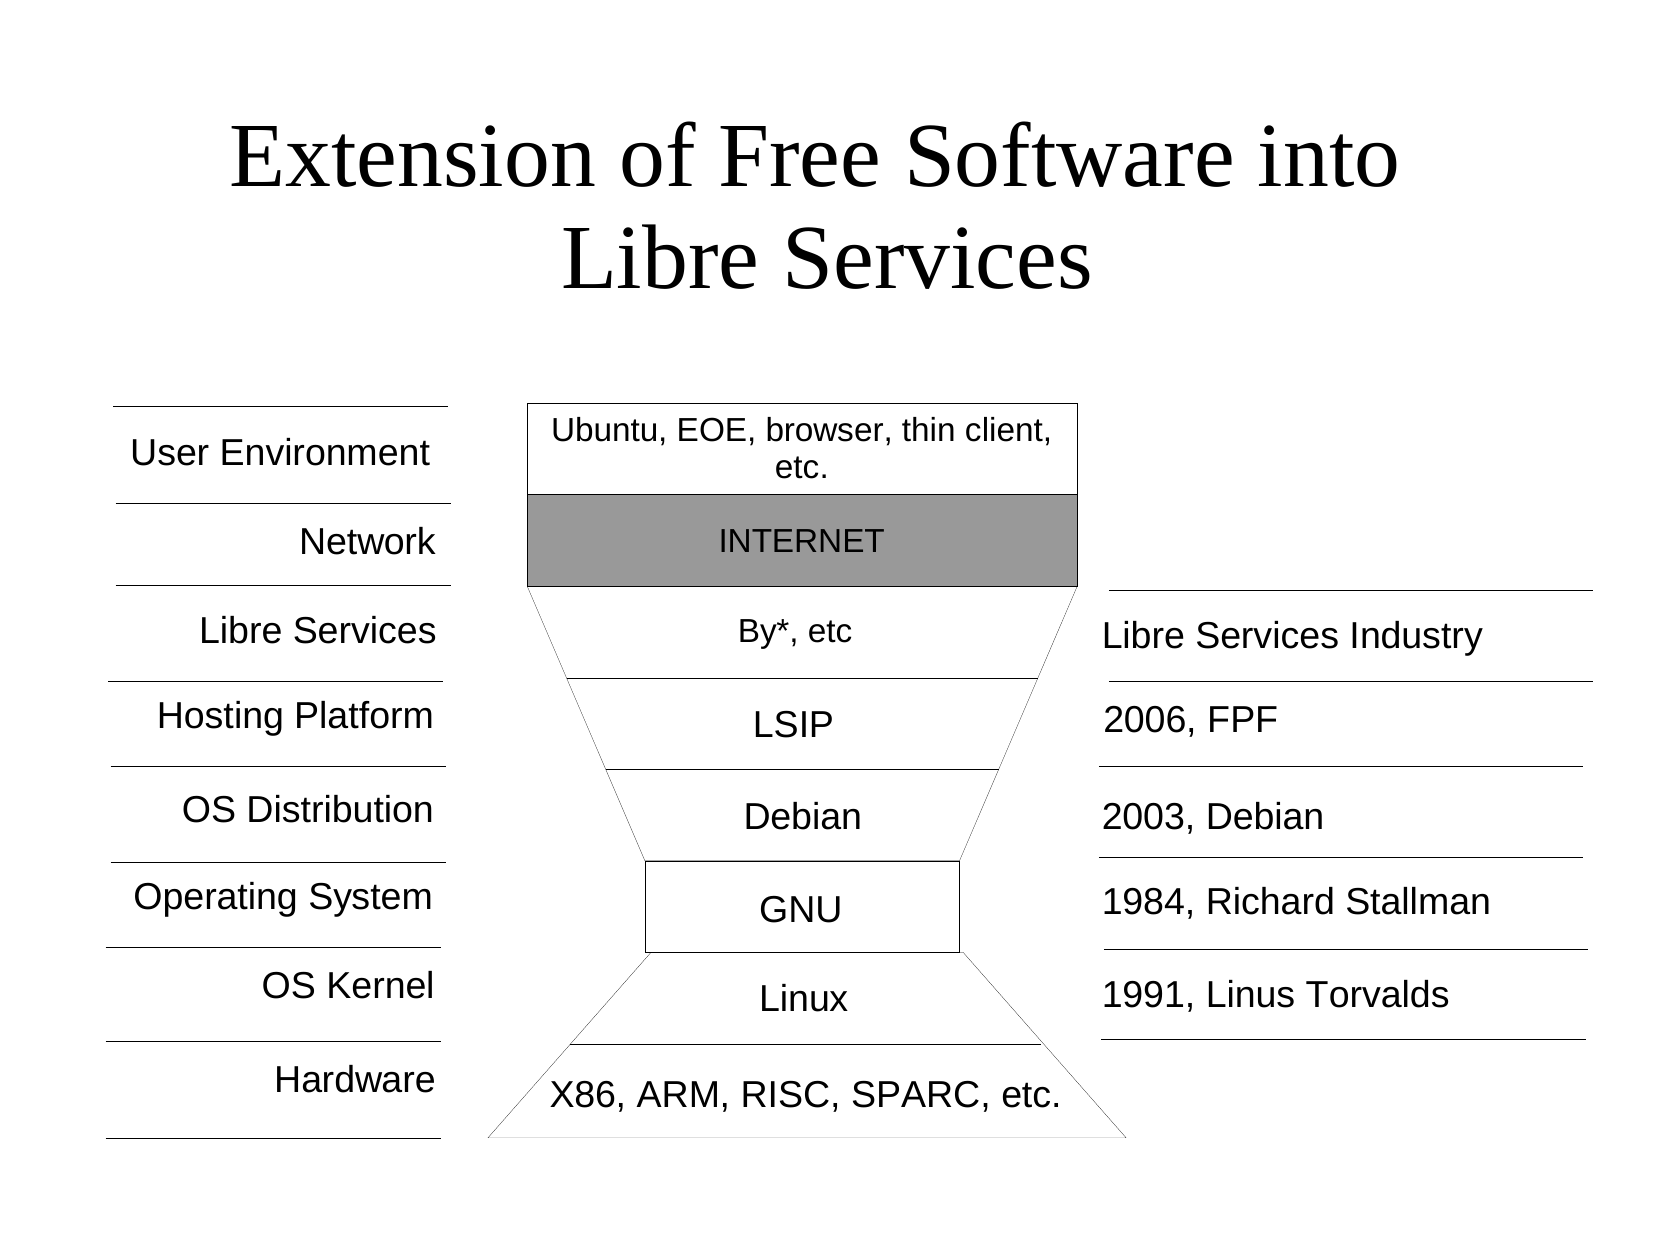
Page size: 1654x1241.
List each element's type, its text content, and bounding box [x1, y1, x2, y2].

title Extension of Free Software into Libre Services [121, 95, 1534, 318]
chart [70, 344, 1603, 1187]
